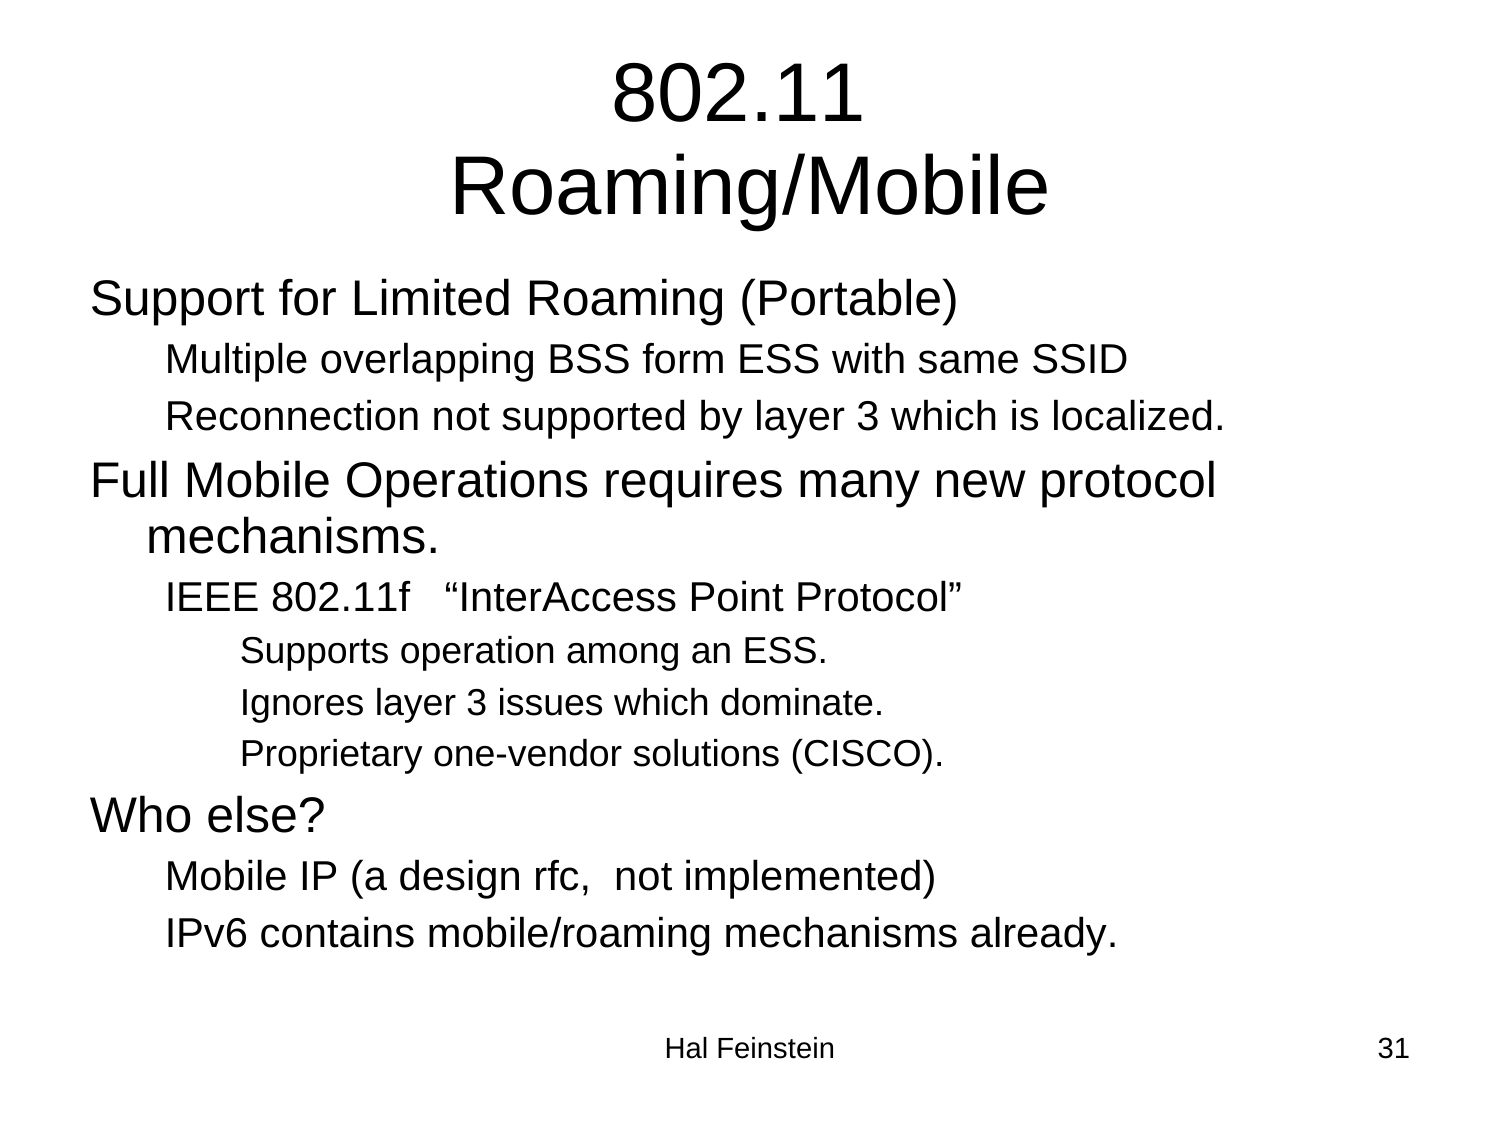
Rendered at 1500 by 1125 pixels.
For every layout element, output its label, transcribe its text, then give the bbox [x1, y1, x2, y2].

title 802.11 Roaming/Mobile [75, 31, 1426, 247]
list Support for Limited Roaming (Portable) Multiple overlapping BSS form ESS with same SSID Reconnection not supported by layer 3 which is localized. Full Mobile Operations requires many new protocol mechanisms. IEEE 802.11f “InterAccess Point Protocol” Supports operation among an ESS. Ignores layer 3 issues which dominate. Proprietary one-vendor solutions (CISCO). Who else? Mobile IP (a design rfc, not implemented) IPv6 contains mobile/roaming mechanisms already. [75, 262, 1426, 1069]
